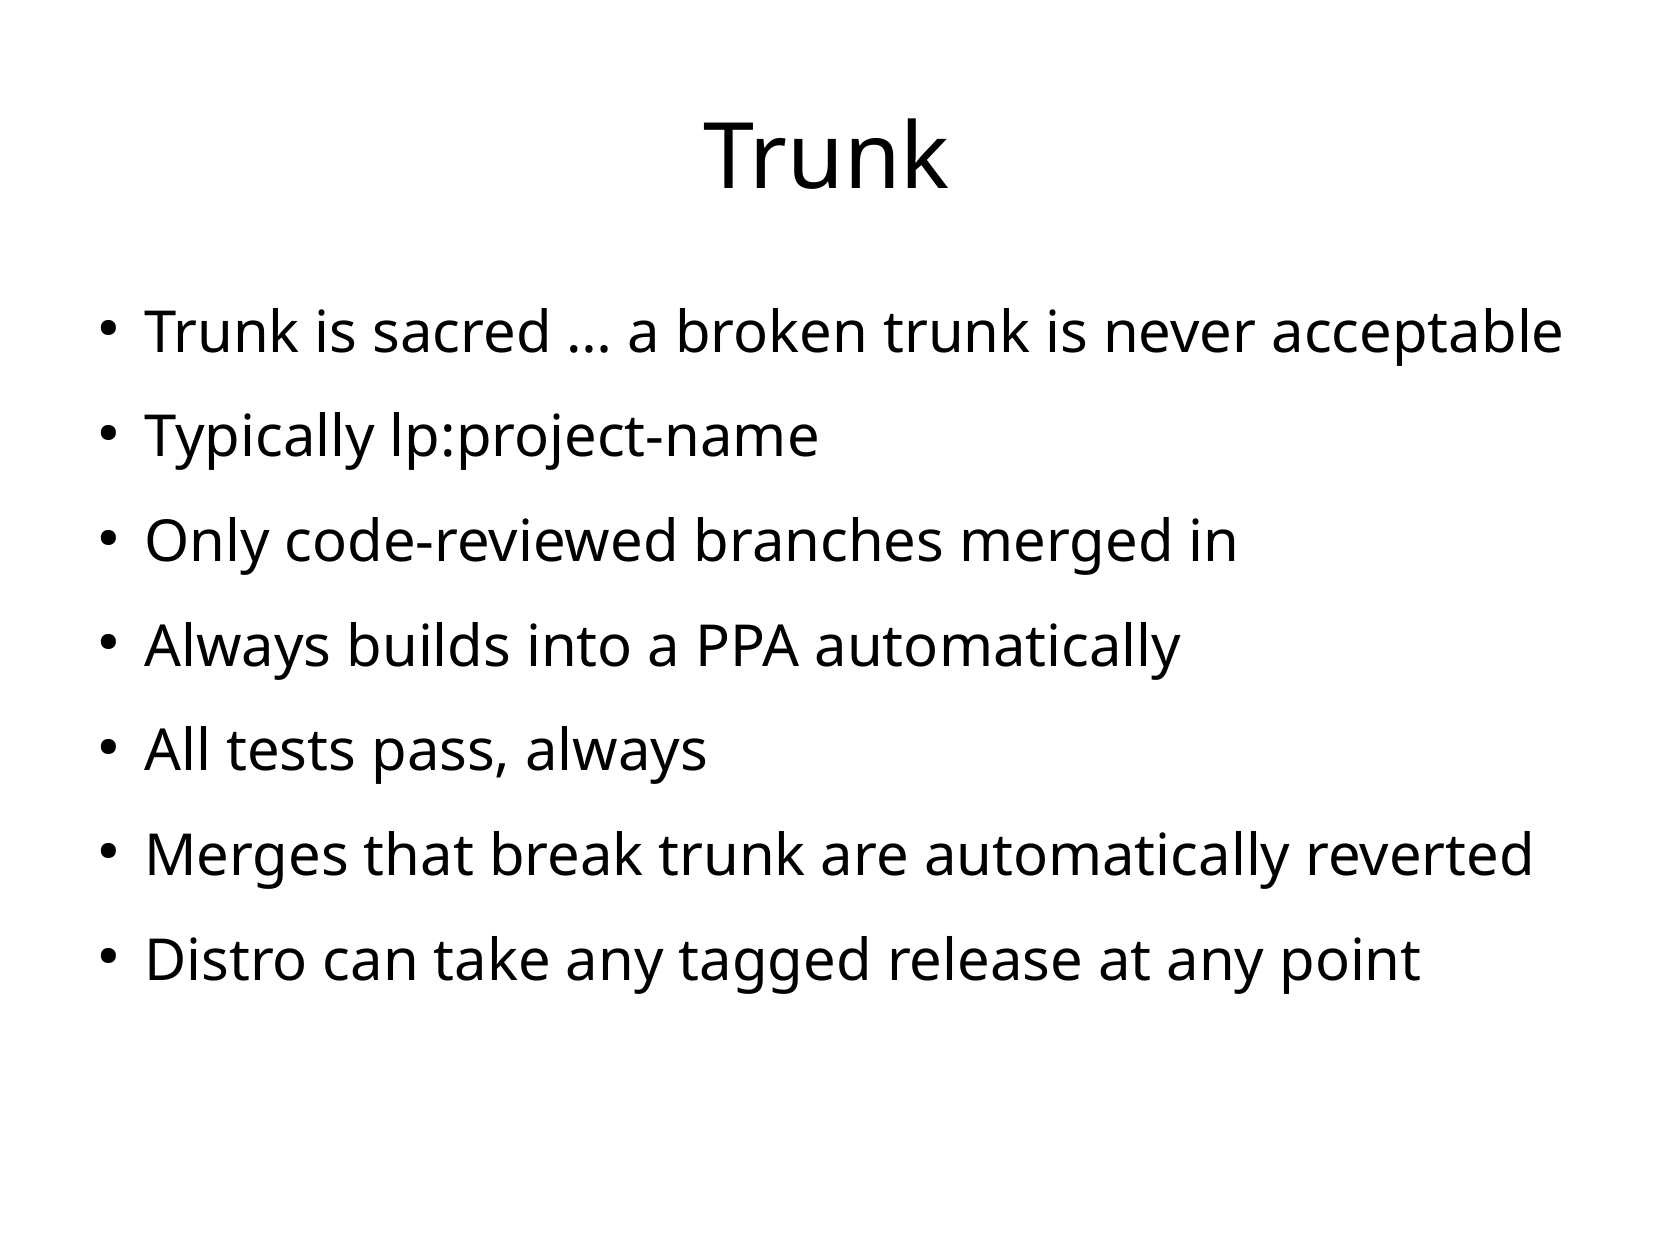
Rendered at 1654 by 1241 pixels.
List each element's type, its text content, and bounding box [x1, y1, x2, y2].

list Trunk is sacred … a broken trunk is never acceptable Typically lp:project-name Only code-reviewed branches merged in Always builds into a PPA automatically All tests pass, always Merges that break trunk are automatically reverted Distro can take any tagged release at any point [82, 290, 1571, 1109]
title Trunk [82, 49, 1571, 257]
